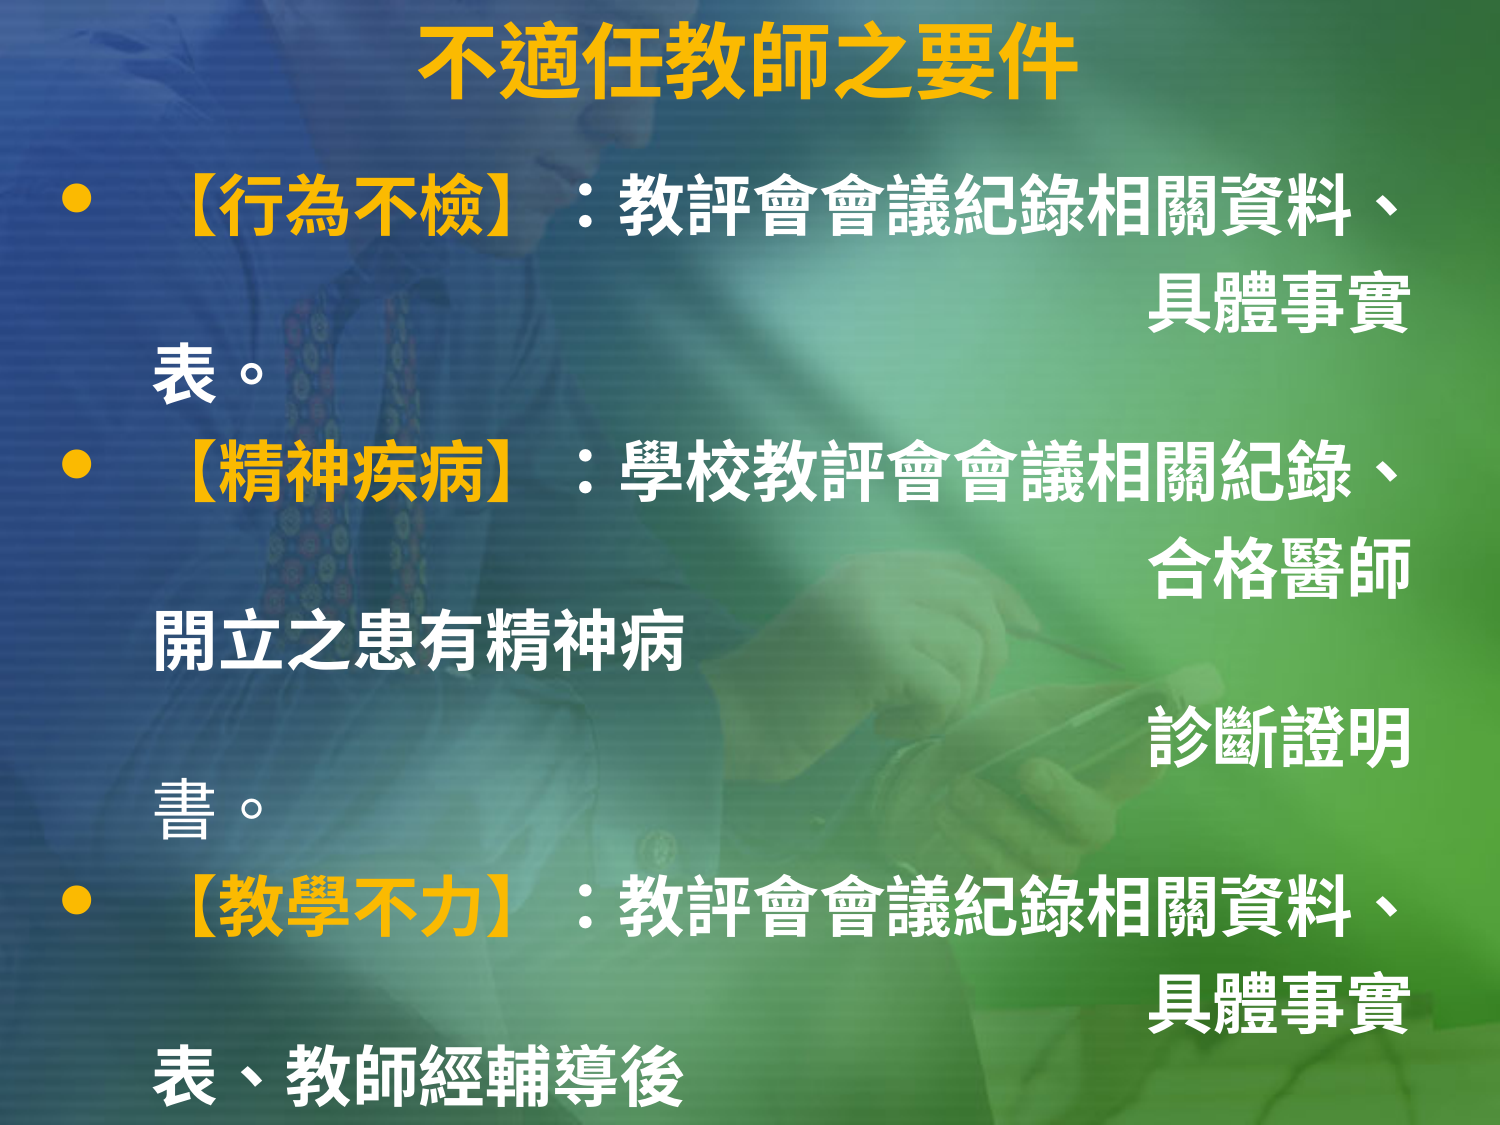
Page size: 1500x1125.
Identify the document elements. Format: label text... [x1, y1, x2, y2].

list 【行為不檢】：教評會會議紀錄相關資料、 具體事實表。 【精神疾病】：學校教評會會議相關紀錄、 合格醫師開立之患有精神病 診斷證明書。 【教學不力】：教評會會議紀錄相關資料、 具體事實表、教師經輔導後 仍無改進成效之紀錄。 [43, 165, 1464, 1125]
title 不適任教師之要件 [257, 12, 1240, 118]
picture [0, 0, 1500, 1125]
